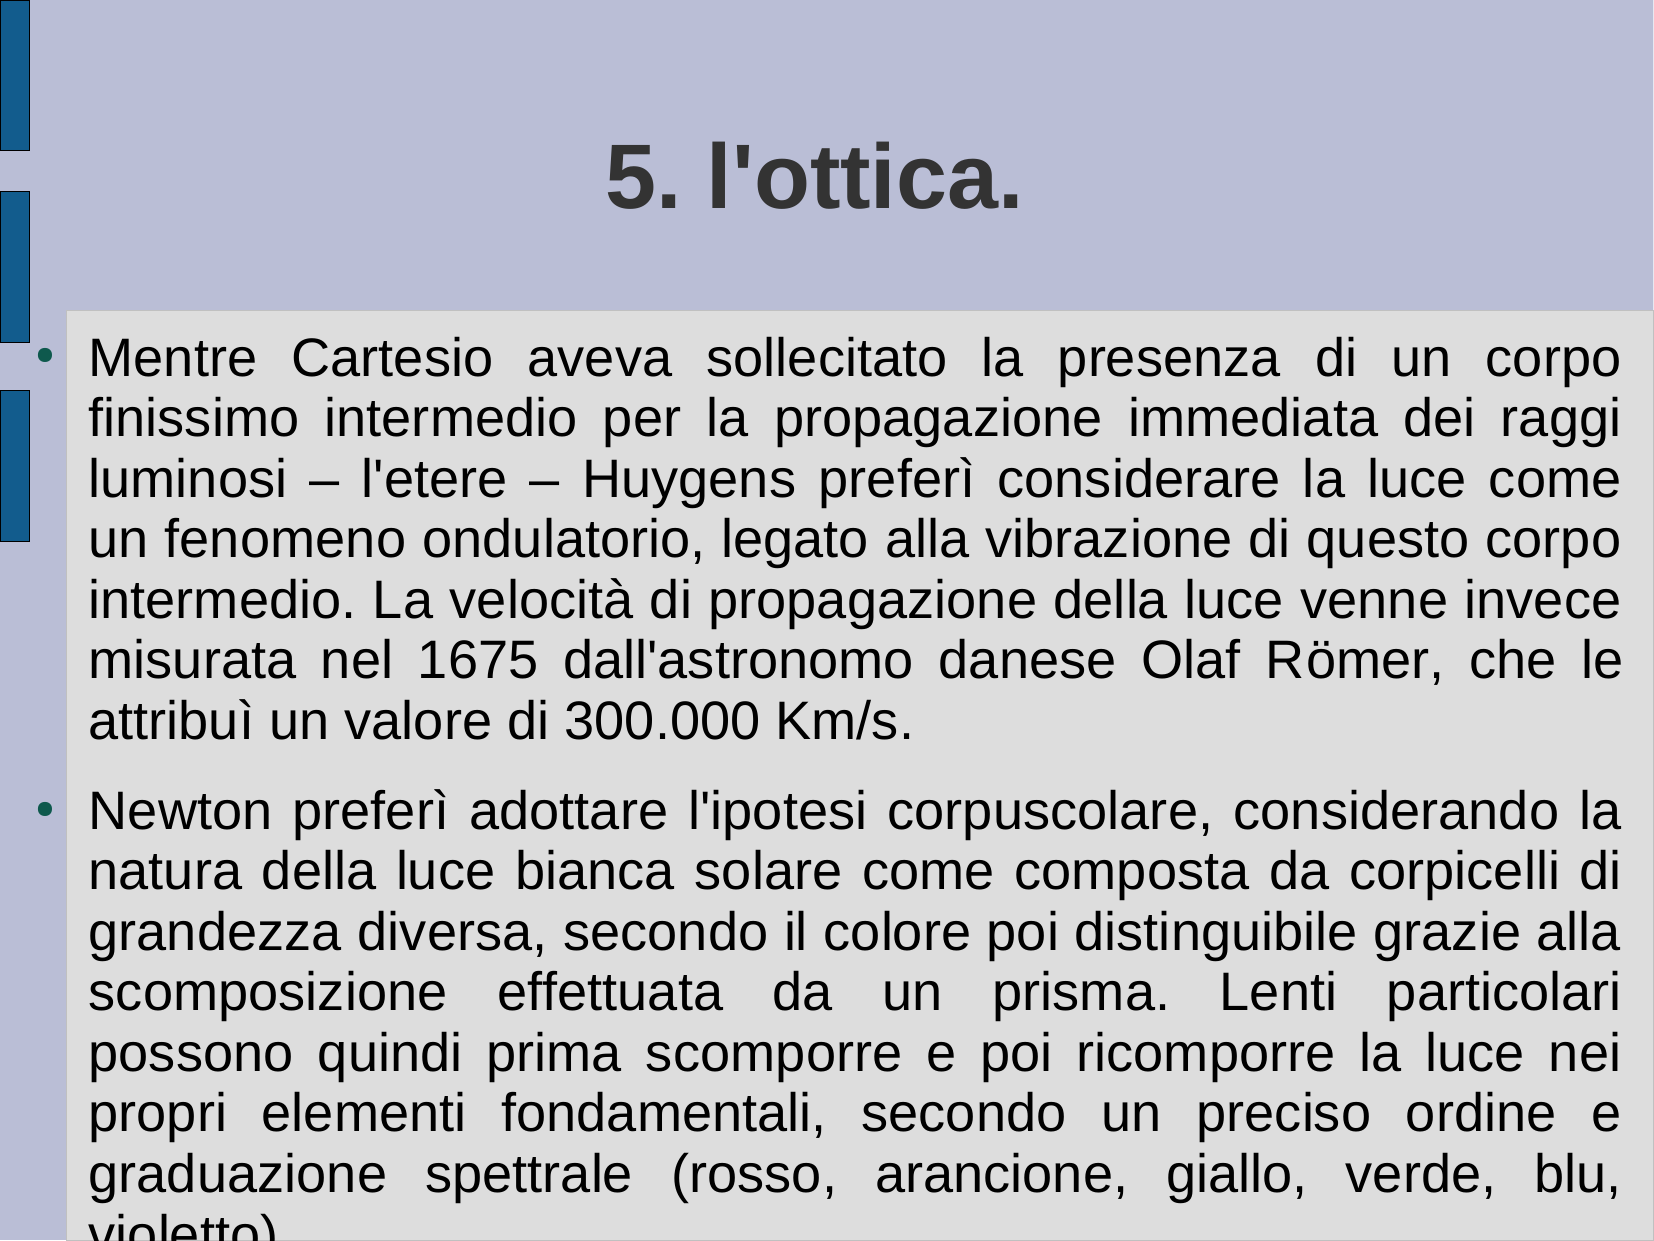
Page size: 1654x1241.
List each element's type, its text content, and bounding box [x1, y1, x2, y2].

list Mentre Cartesio aveva sollecitato la presenza di un corpo finissimo intermedio per la propagazione immediata dei raggi luminosi – l'etere – Huygens preferì considerare la luce come un fenomeno ondulatorio, legato alla vibrazione di questo corpo intermedio. La velocità di propagazione della luce venne invece misurata nel 1675 dall'astronomo danese Olaf Römer, che le attribuì un valore di 300.000 Km/s. Newton preferì adottare l'ipotesi corpuscolare, considerando la natura della luce bianca solare come composta da corpicelli di grandezza diversa, secondo il colore poi distinguibile grazie alla scomposizione effettuata da un prisma. Lenti particolari possono quindi prima scomporre e poi ricomporre la luce nei propri elementi fondamentali, secondo un preciso ordine e graduazione spettrale (rosso, arancione, giallo, verde, blu, violetto). [17, 327, 1625, 1205]
title 5. l'ottica. [121, 73, 1534, 281]
